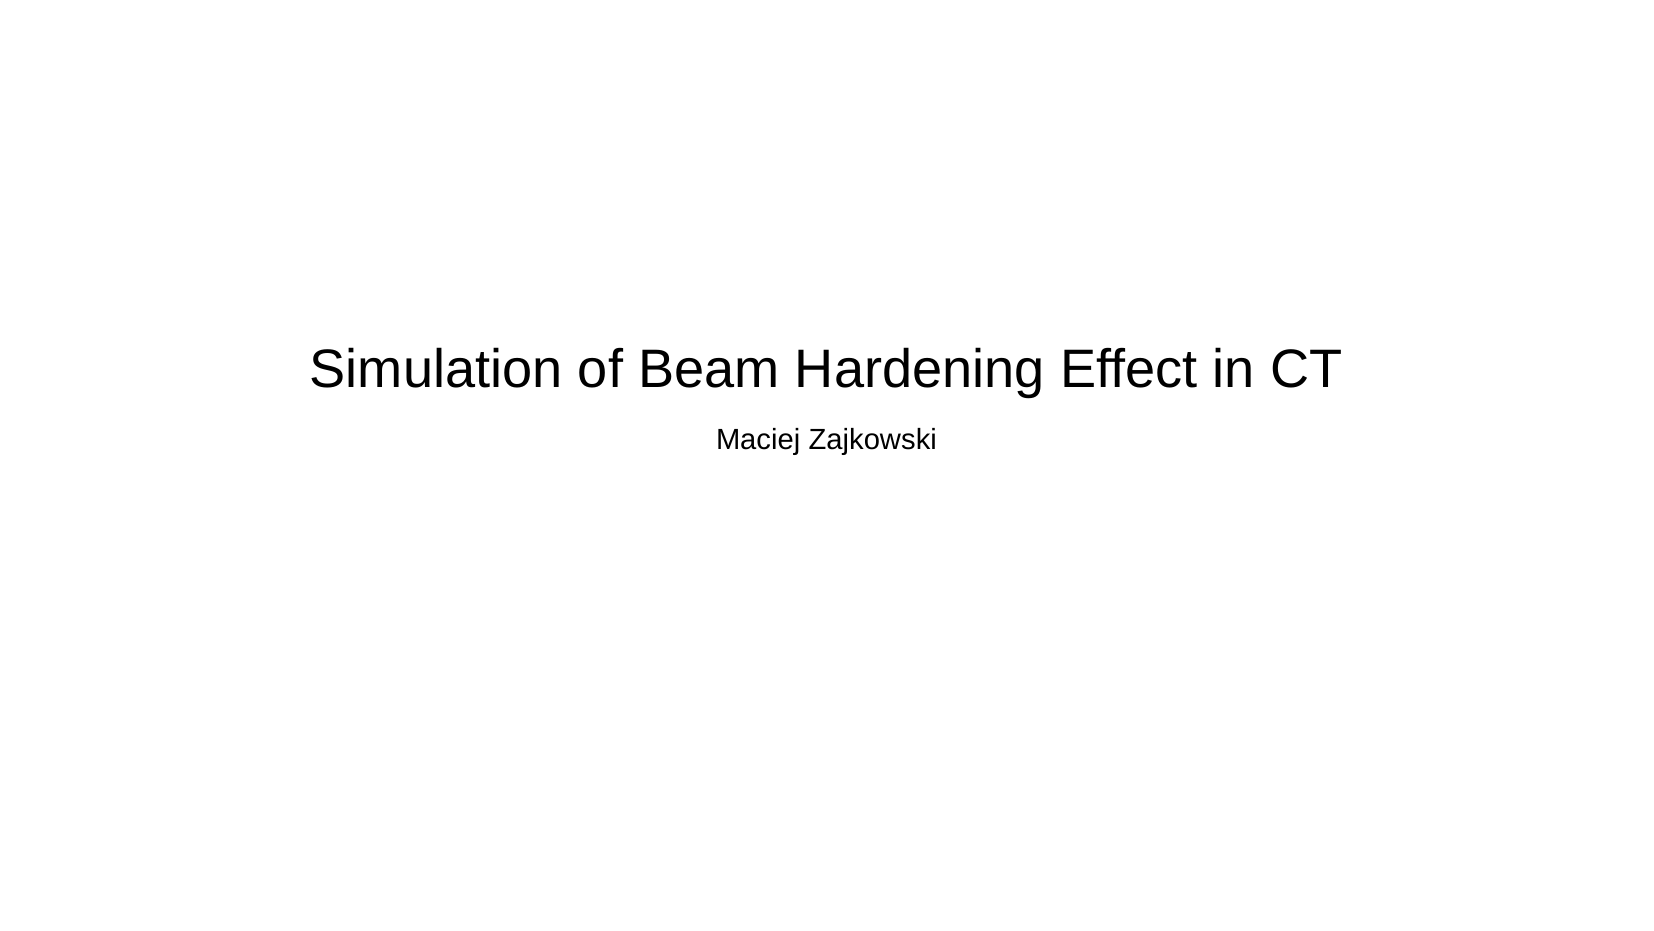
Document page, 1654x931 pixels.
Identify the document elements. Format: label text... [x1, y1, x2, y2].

subtitle Simulation of Beam Hardening Effect in CT Maciej Zajkowski [82, 37, 1571, 757]
